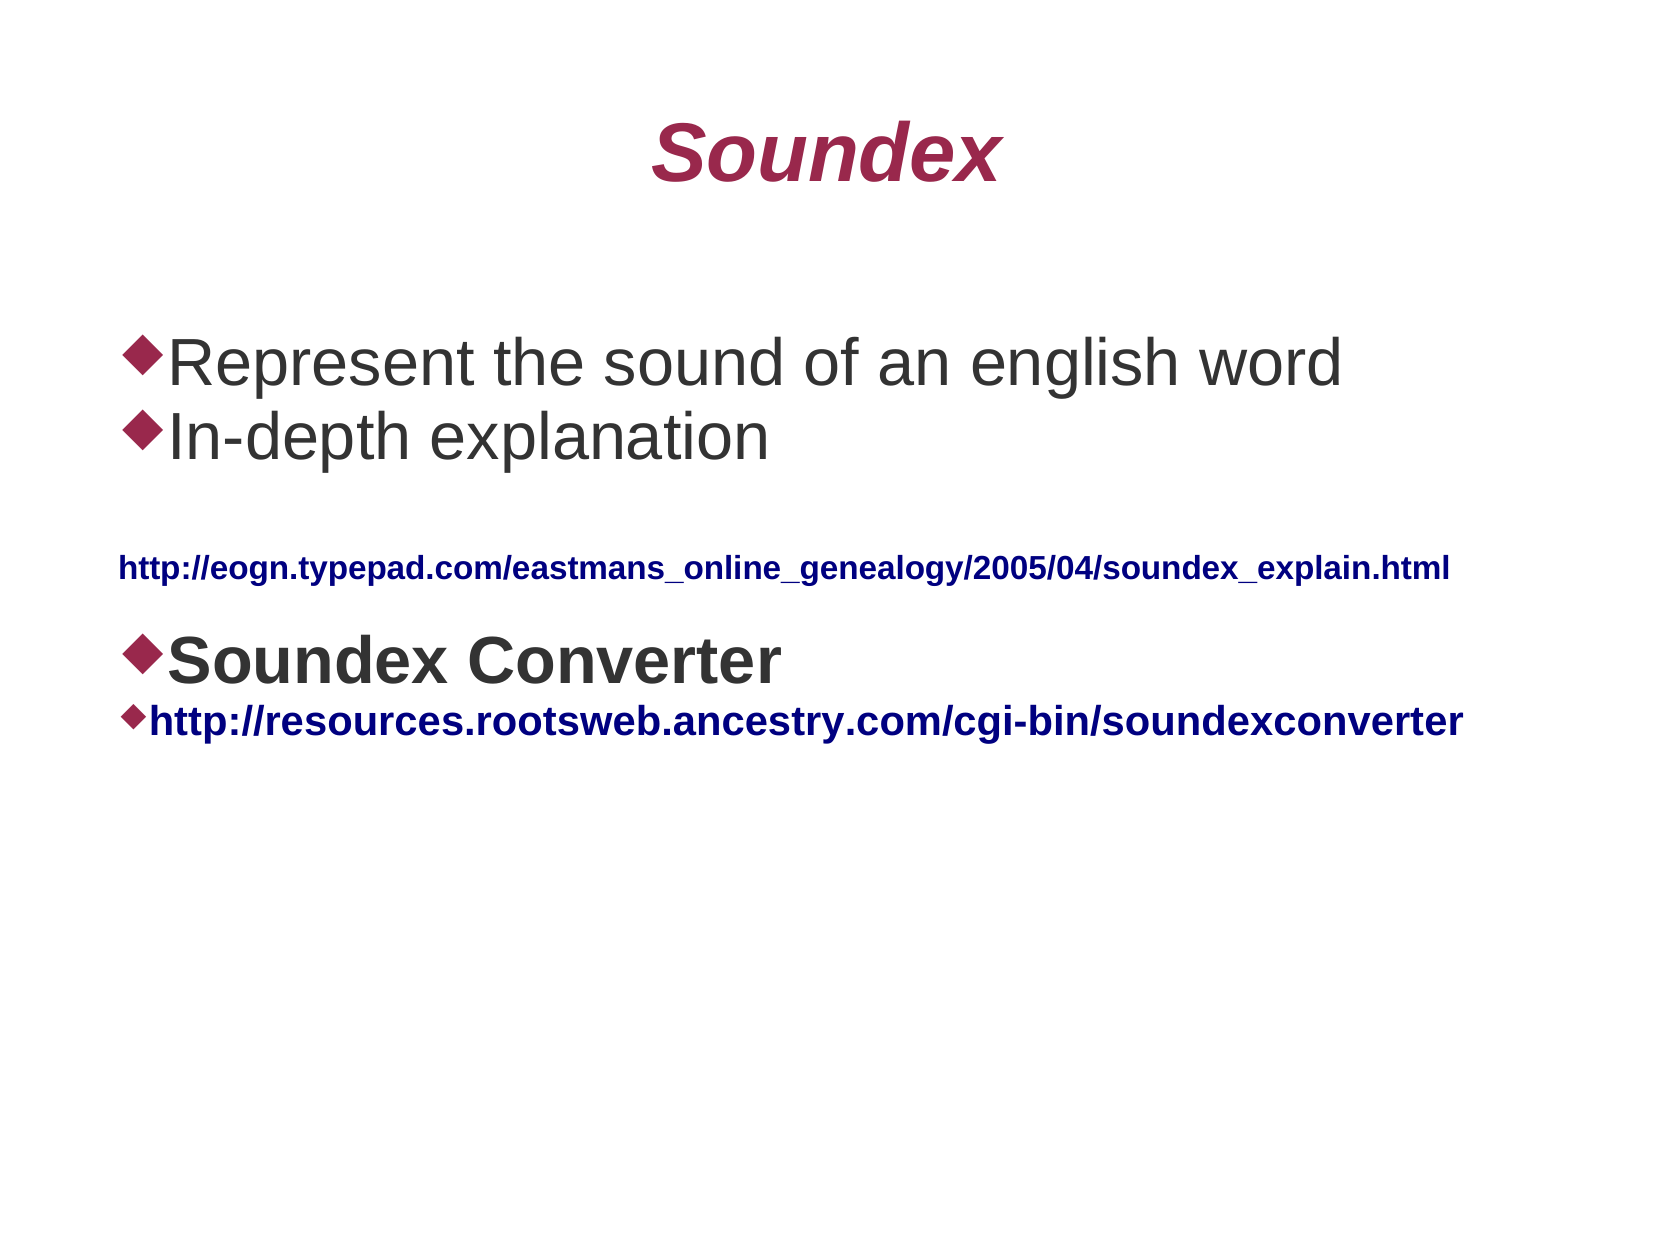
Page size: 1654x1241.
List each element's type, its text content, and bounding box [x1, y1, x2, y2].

list Represent the sound of an english word In-depth explanation http://eogn.typepad.com/eastmans_online_genealogy/2005/04/soundex_explain.html Soundex Converter http://resources.rootsweb.ancestry.com/cgi-bin/soundexconverter [118, 324, 1571, 990]
title Soundex [82, 56, 1571, 250]
